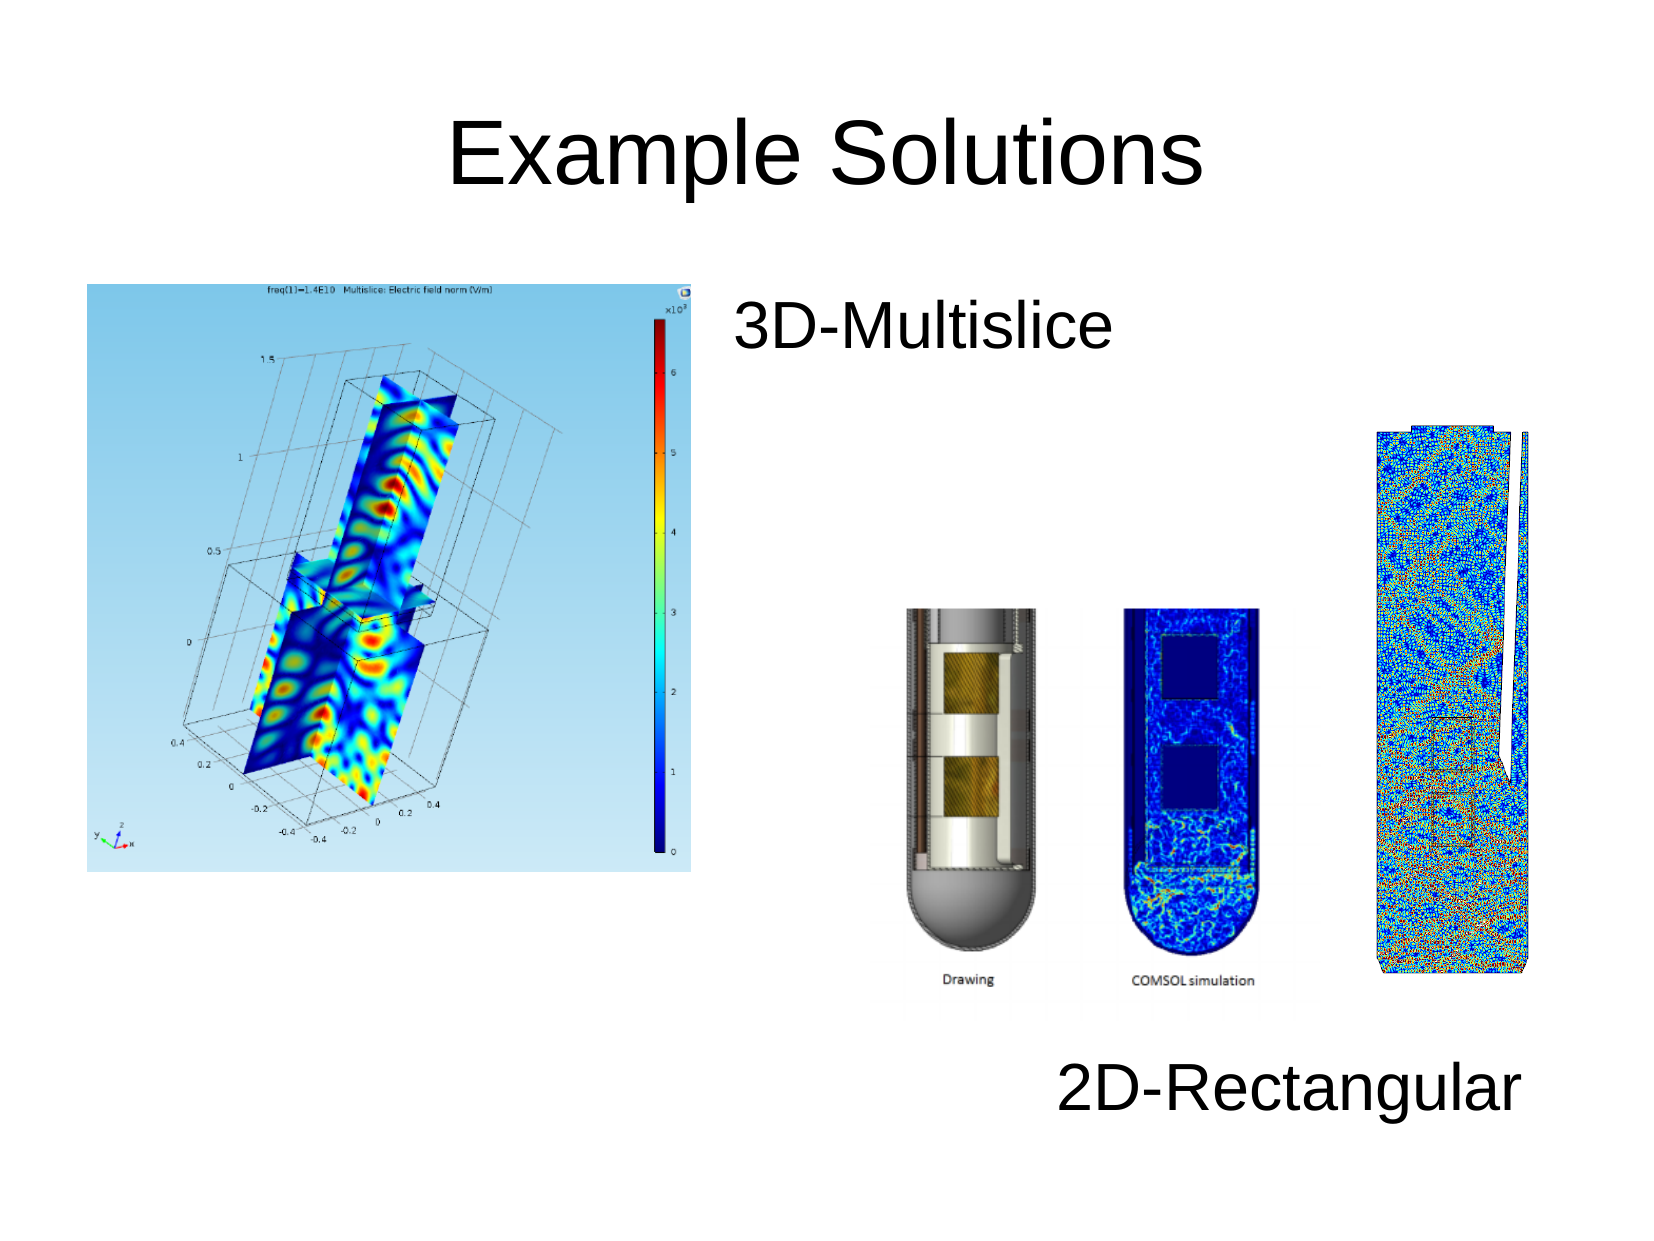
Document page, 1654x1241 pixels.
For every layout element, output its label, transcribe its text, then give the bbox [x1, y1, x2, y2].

title 2D-Rectangular [990, 1020, 1591, 1156]
picture [87, 284, 691, 872]
title Example Solutions [82, 49, 1571, 257]
picture [870, 596, 1321, 1021]
picture [1337, 404, 1581, 991]
title 3D-Multislice [624, 258, 1225, 394]
